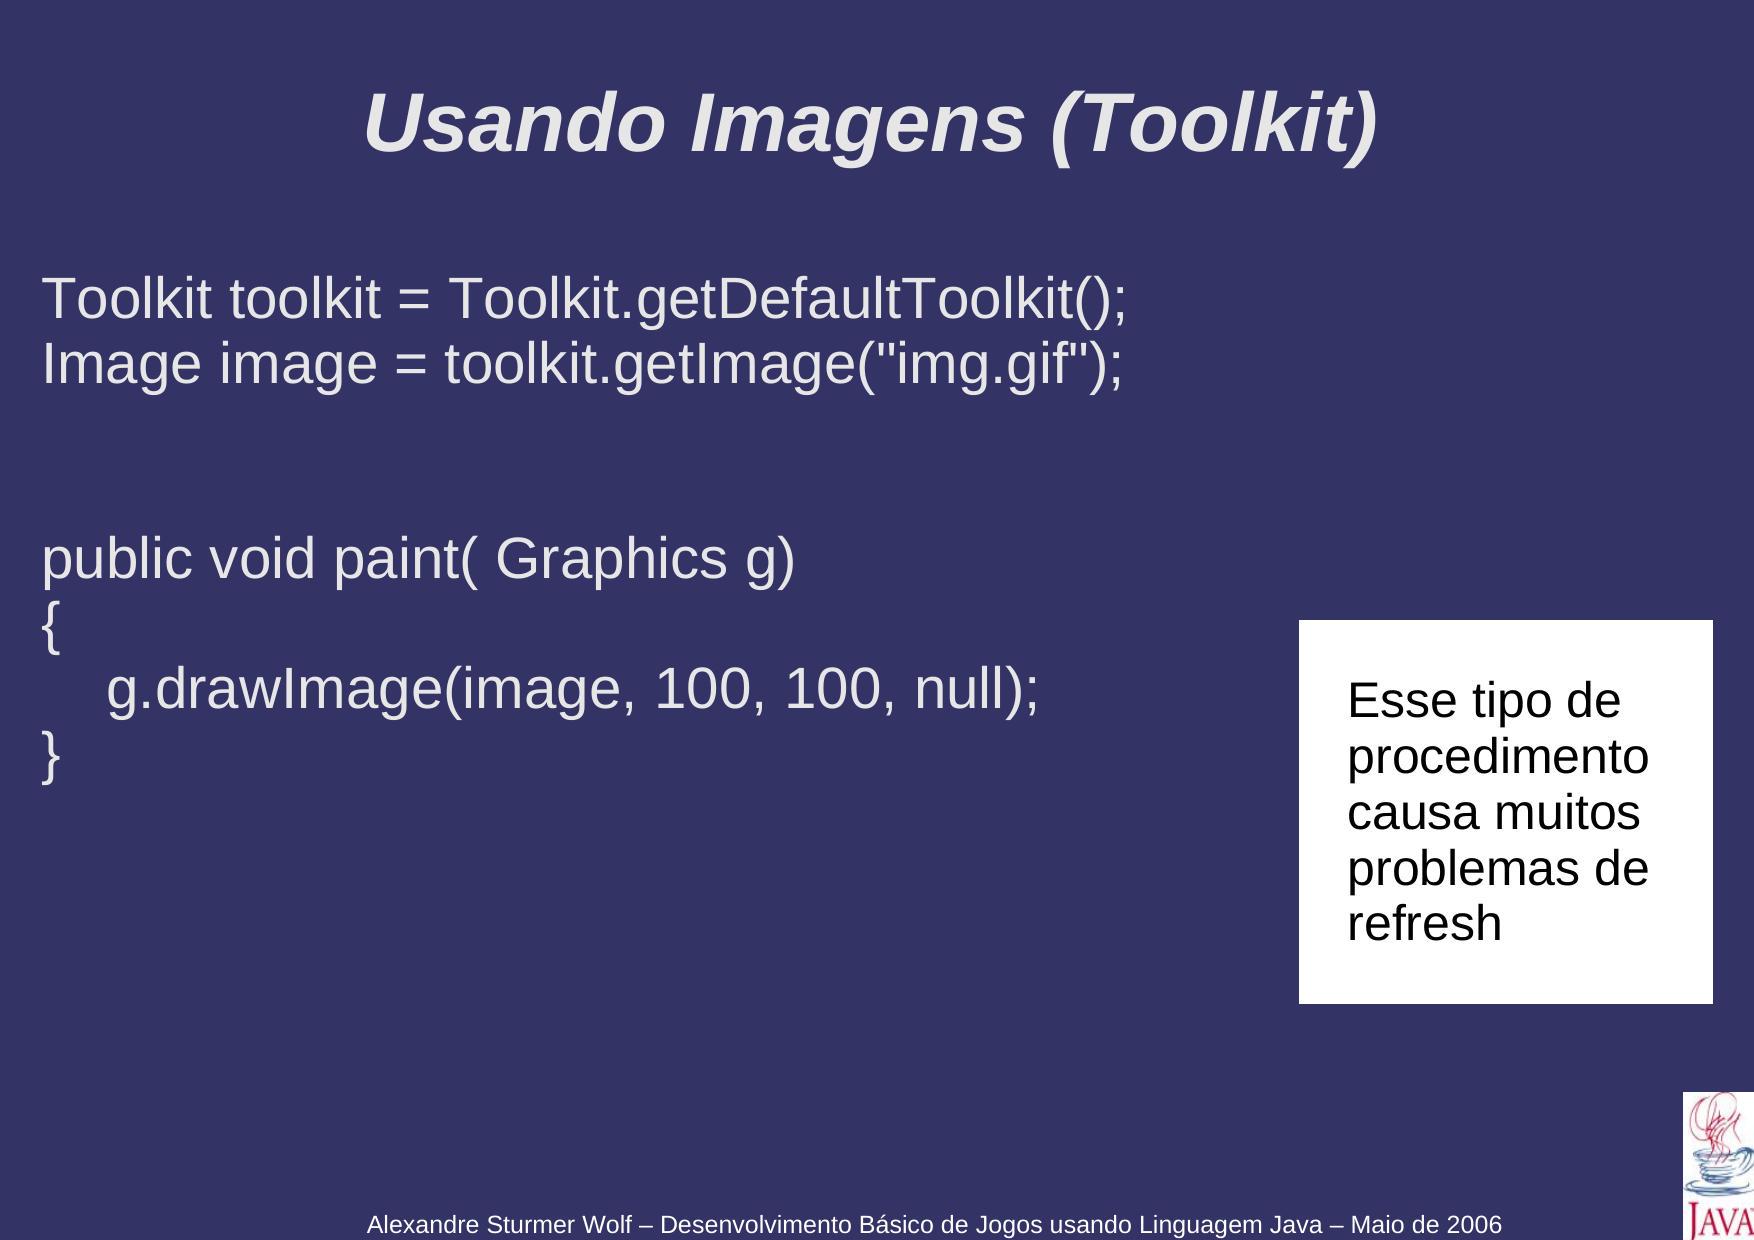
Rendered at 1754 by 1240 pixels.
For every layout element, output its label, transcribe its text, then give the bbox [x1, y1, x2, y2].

list Toolkit toolkit = Toolkit.getDefaultToolkit(); Image image = toolkit.getImage("img.gif"); public void paint( Graphics g) { g.drawImage(image, 100, 100, null); } [29, 265, 1713, 1182]
text_box Esse tipo de procedimento causa muitos problemas de refresh [1299, 620, 1713, 1004]
picture [1683, 1092, 1754, 1240]
title Usando Imagens (Toolkit) [29, 19, 1713, 227]
